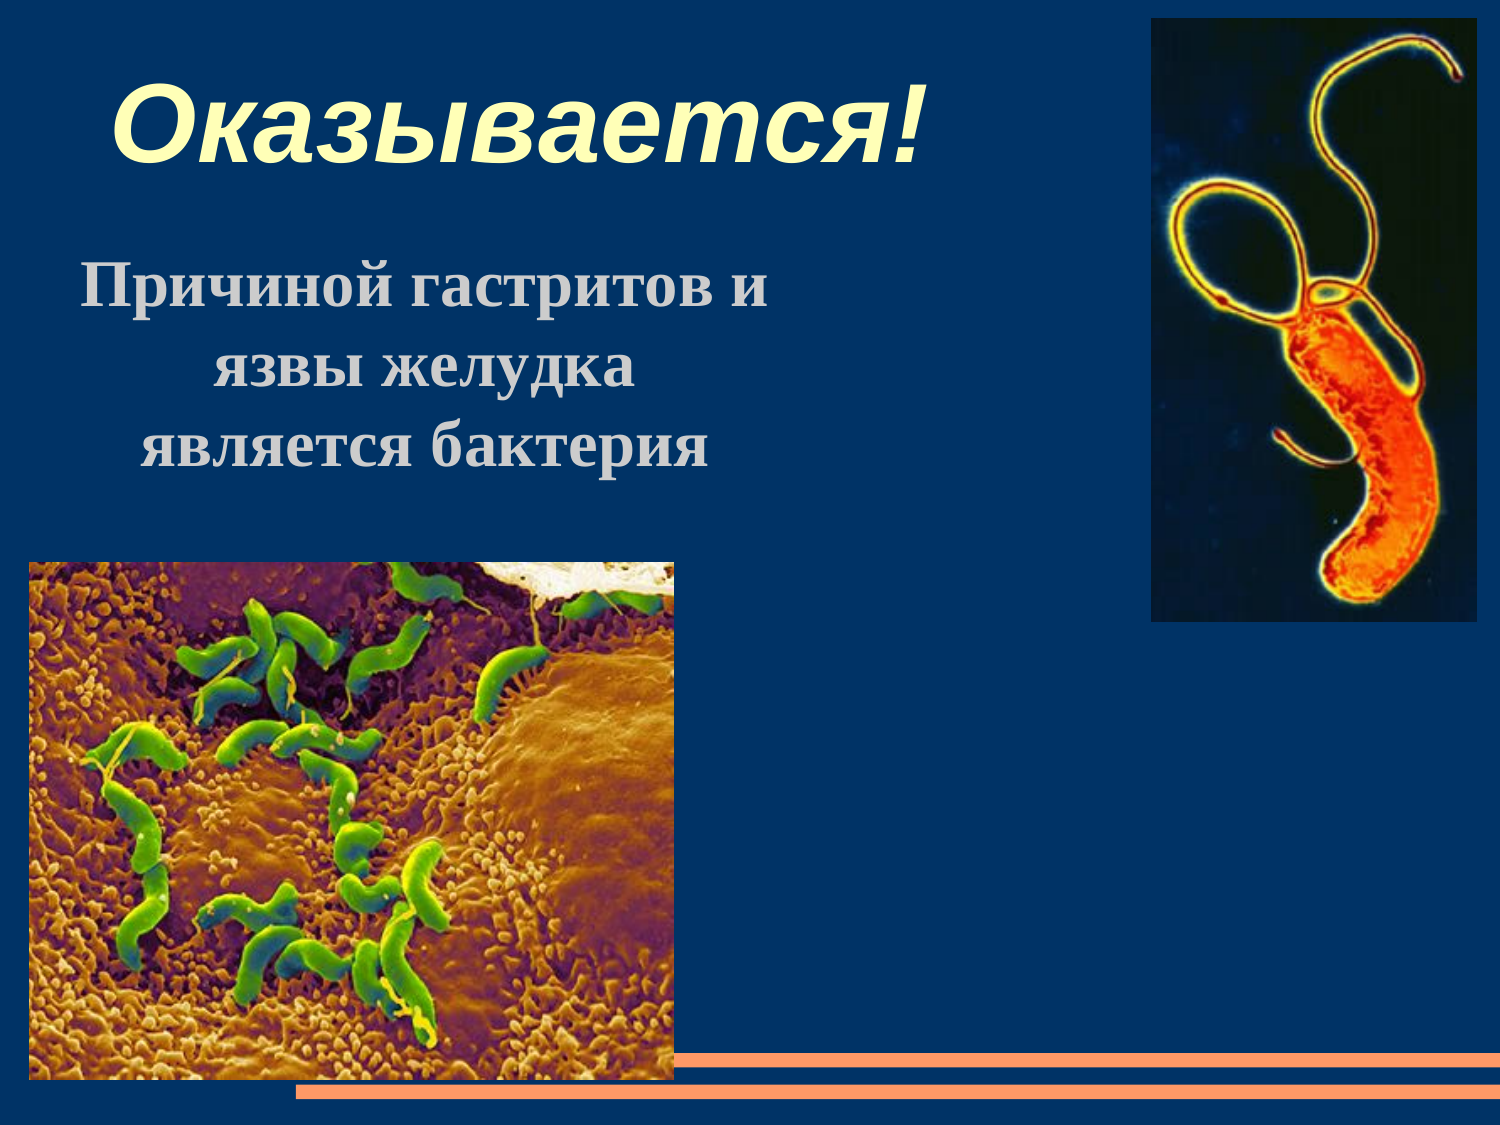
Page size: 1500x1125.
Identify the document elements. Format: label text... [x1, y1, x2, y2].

title Оказывается! [41, 42, 960, 199]
picture [29, 562, 674, 1080]
subtitle Причиной гастритов и язвы желудка является бактерия [29, 231, 786, 488]
picture [1151, 18, 1477, 622]
